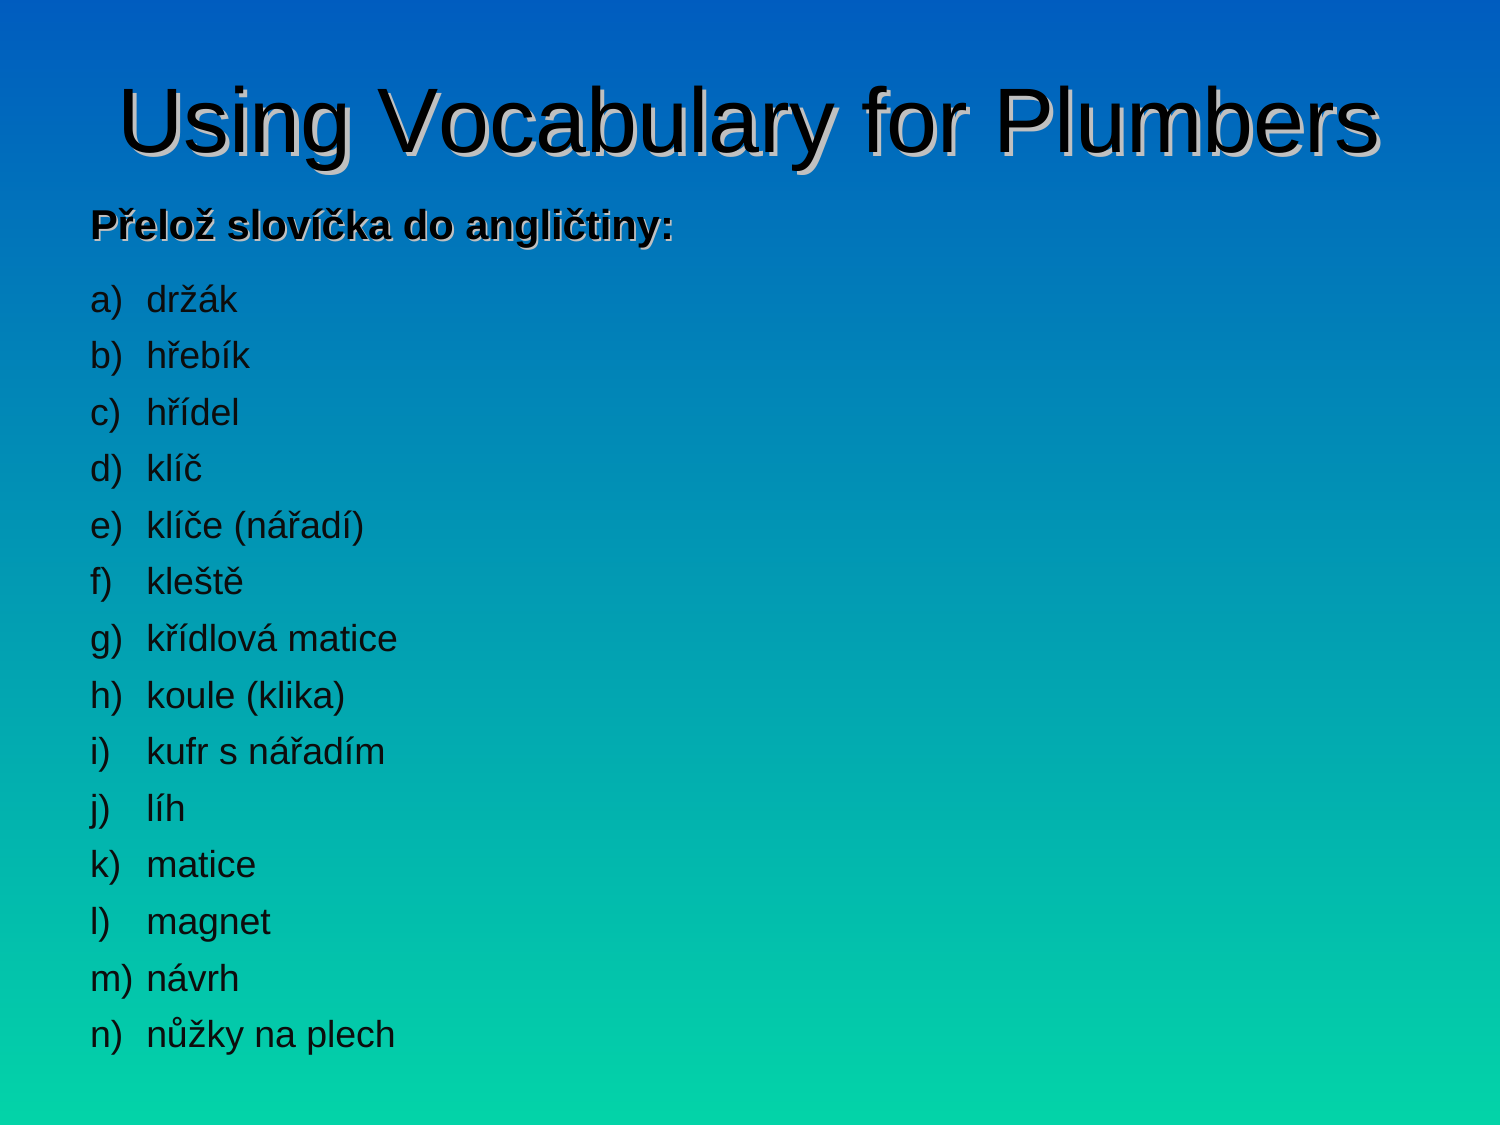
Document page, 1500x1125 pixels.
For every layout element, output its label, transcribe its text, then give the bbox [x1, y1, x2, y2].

list Přelož slovíčka do angličtiny: držák hřebík hřídel klíč klíče (nářadí) kleště křídlová matice koule (klika) kufr s nářadím líh matice magnet návrh nůžky na plech [75, 200, 1426, 1125]
title Using Vocabulary for Plumbers [75, 45, 1426, 187]
